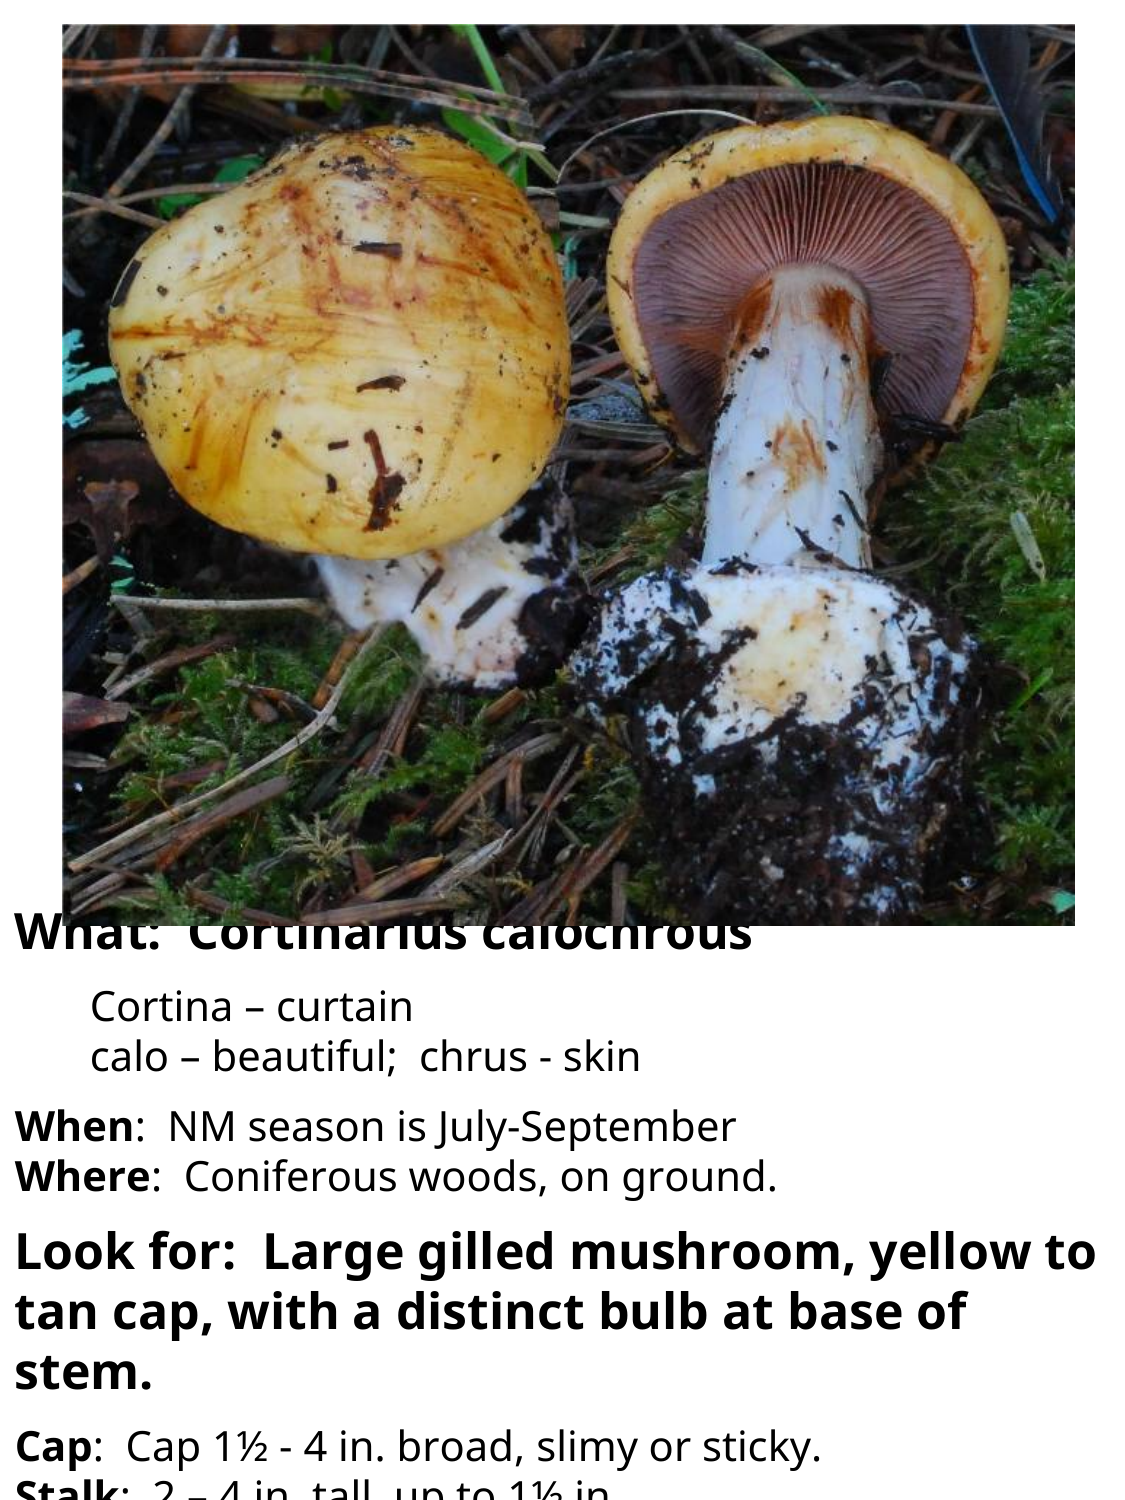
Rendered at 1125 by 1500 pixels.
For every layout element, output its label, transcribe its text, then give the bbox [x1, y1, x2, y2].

text_box What: Cortinarius calochrous Cortina – curtain calo – beautiful; chrus - skin When: NM season is July-September Where: Coniferous woods, on ground. Look for: Large gilled mushroom, yellow to tan cap, with a distinct bulb at base of stem. Cap: Cap 1½ - 4 in. broad, slimy or sticky. Stalk: 2 – 4 in. tall, up to 1½ in. [0, 891, 1125, 1500]
picture [62, 24, 1075, 926]
